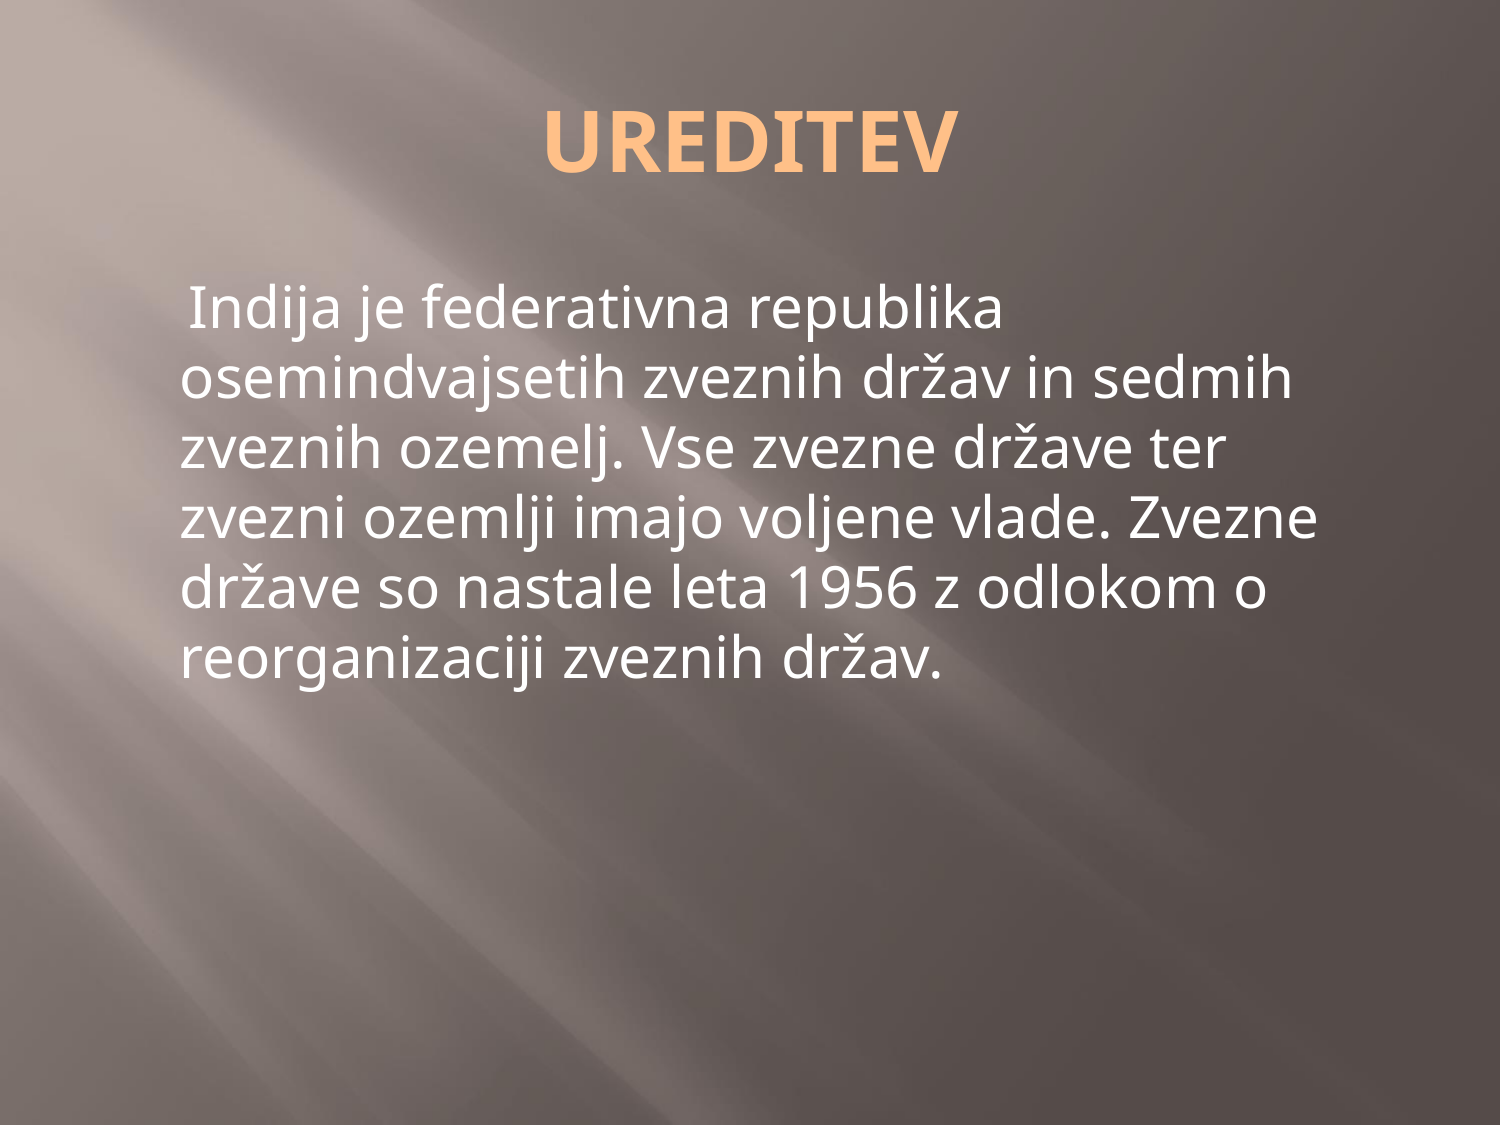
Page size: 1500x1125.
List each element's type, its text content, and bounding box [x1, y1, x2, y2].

list Indija je federativna republika osemindvajsetih zveznih držav in sedmih zveznih ozemelj. Vse zvezne države ter zvezni ozemlji imajo voljene vlade. Zvezne države so nastale leta 1956 z odlokom o reorganizaciji zveznih držav. [75, 262, 1425, 1035]
title UREDITEV [75, 45, 1425, 233]
picture [0, 0, 1500, 1125]
